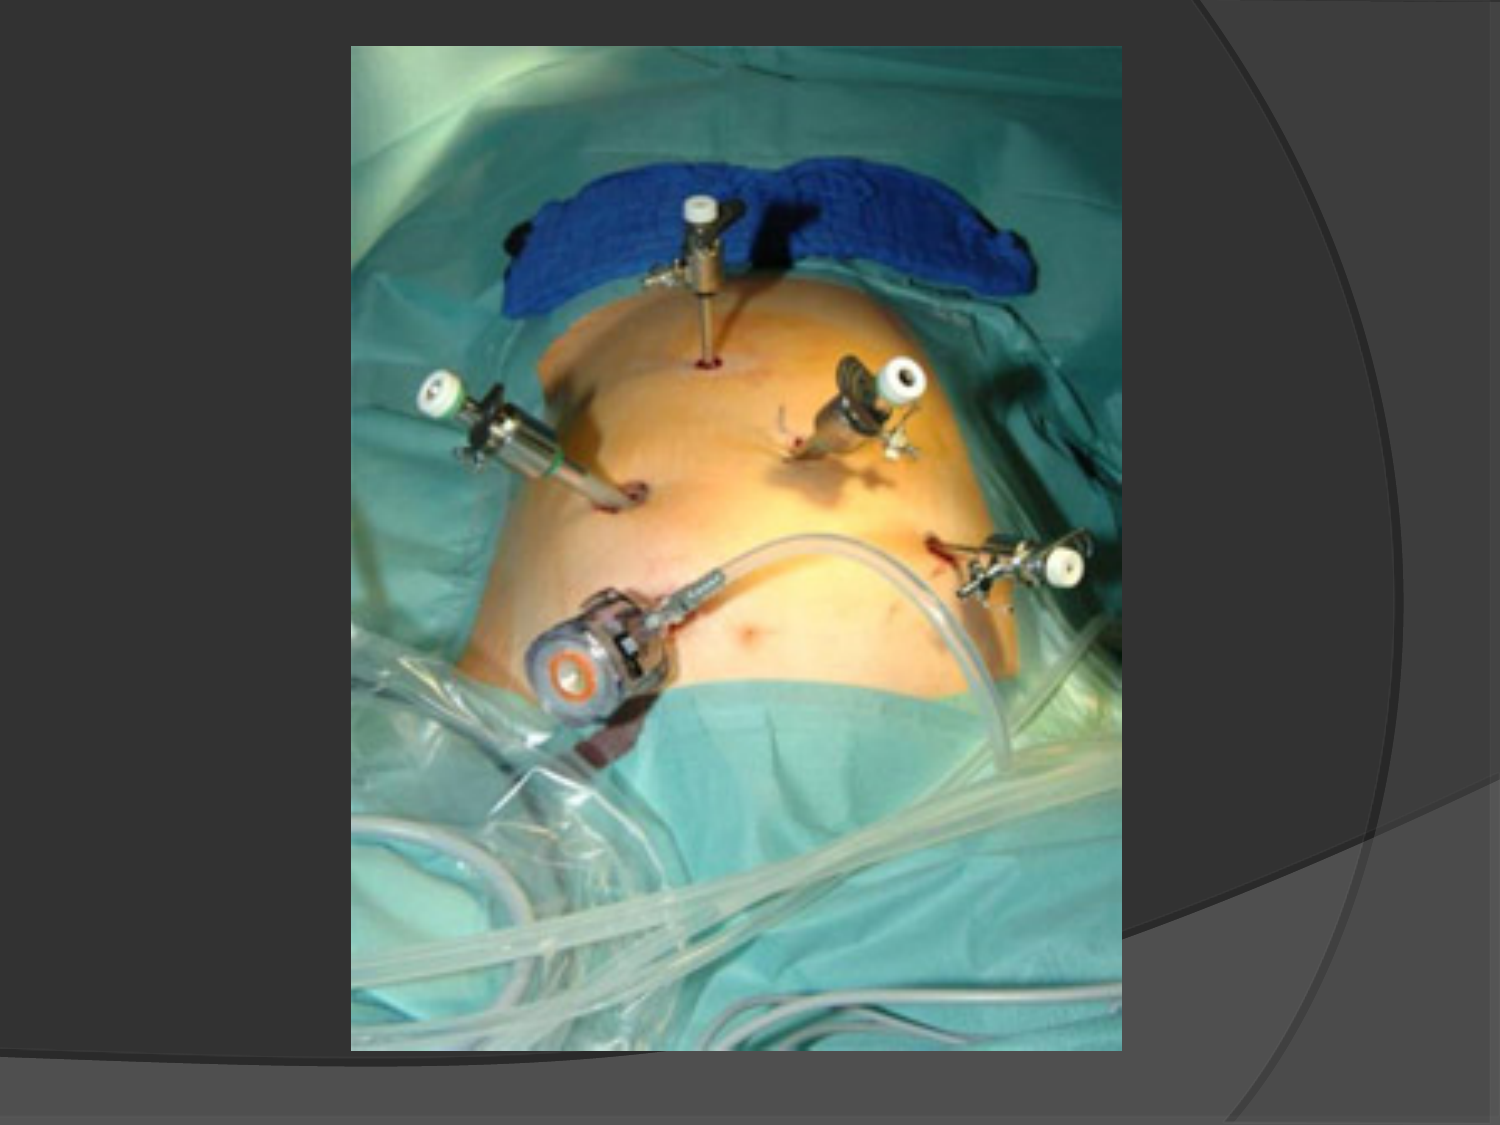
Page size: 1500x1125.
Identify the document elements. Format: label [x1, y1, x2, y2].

picture [351, 46, 1122, 1051]
